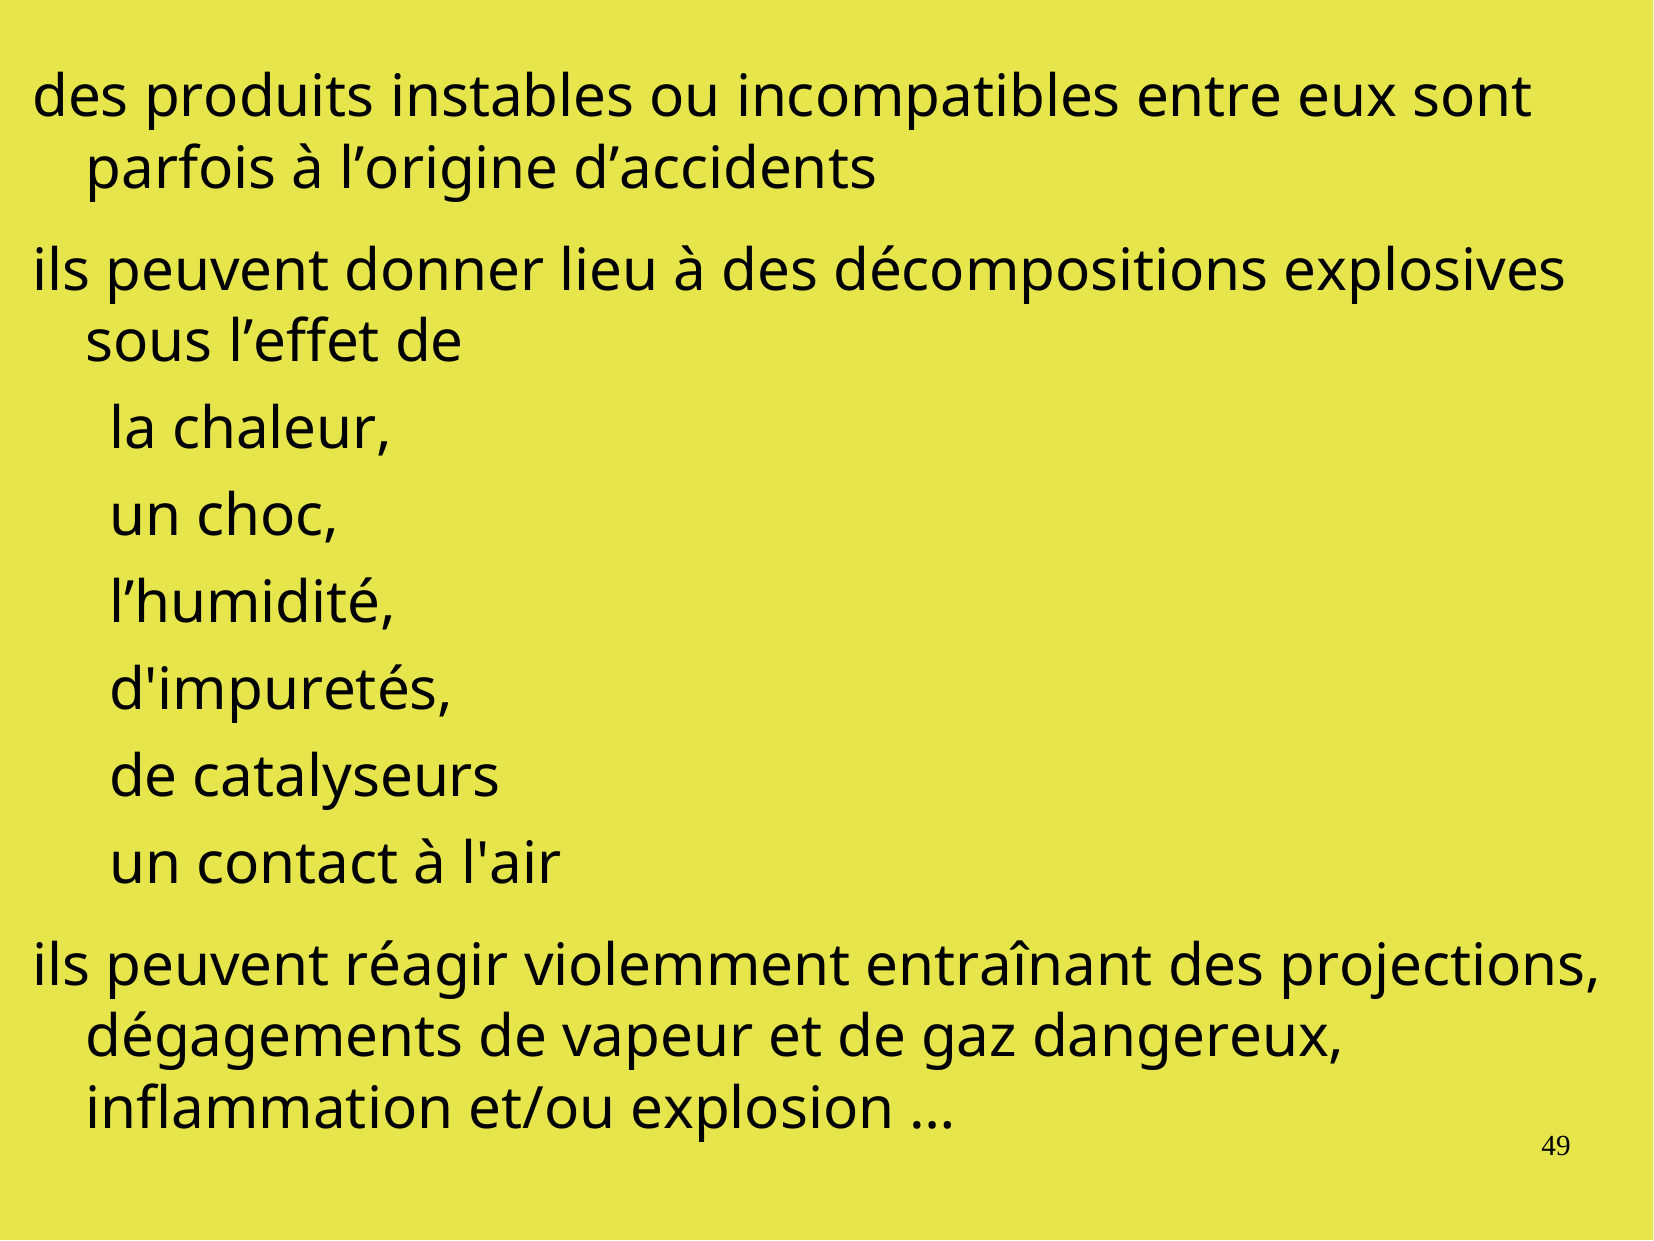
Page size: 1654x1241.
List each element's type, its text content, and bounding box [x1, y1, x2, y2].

text_box des produits instables ou incompatibles entre eux sont parfois à l’origine d’accidents ils peuvent donner lieu à des décompositions explosives sous l’effet de la chaleur, un choc, l’humidité, d'impuretés, de catalyseurs un contact à l'air ils peuvent réagir violemment entraînant des projections, dégagements de vapeur et de gaz dangereux, inflammation et/ou explosion … [0, 52, 1654, 1186]
